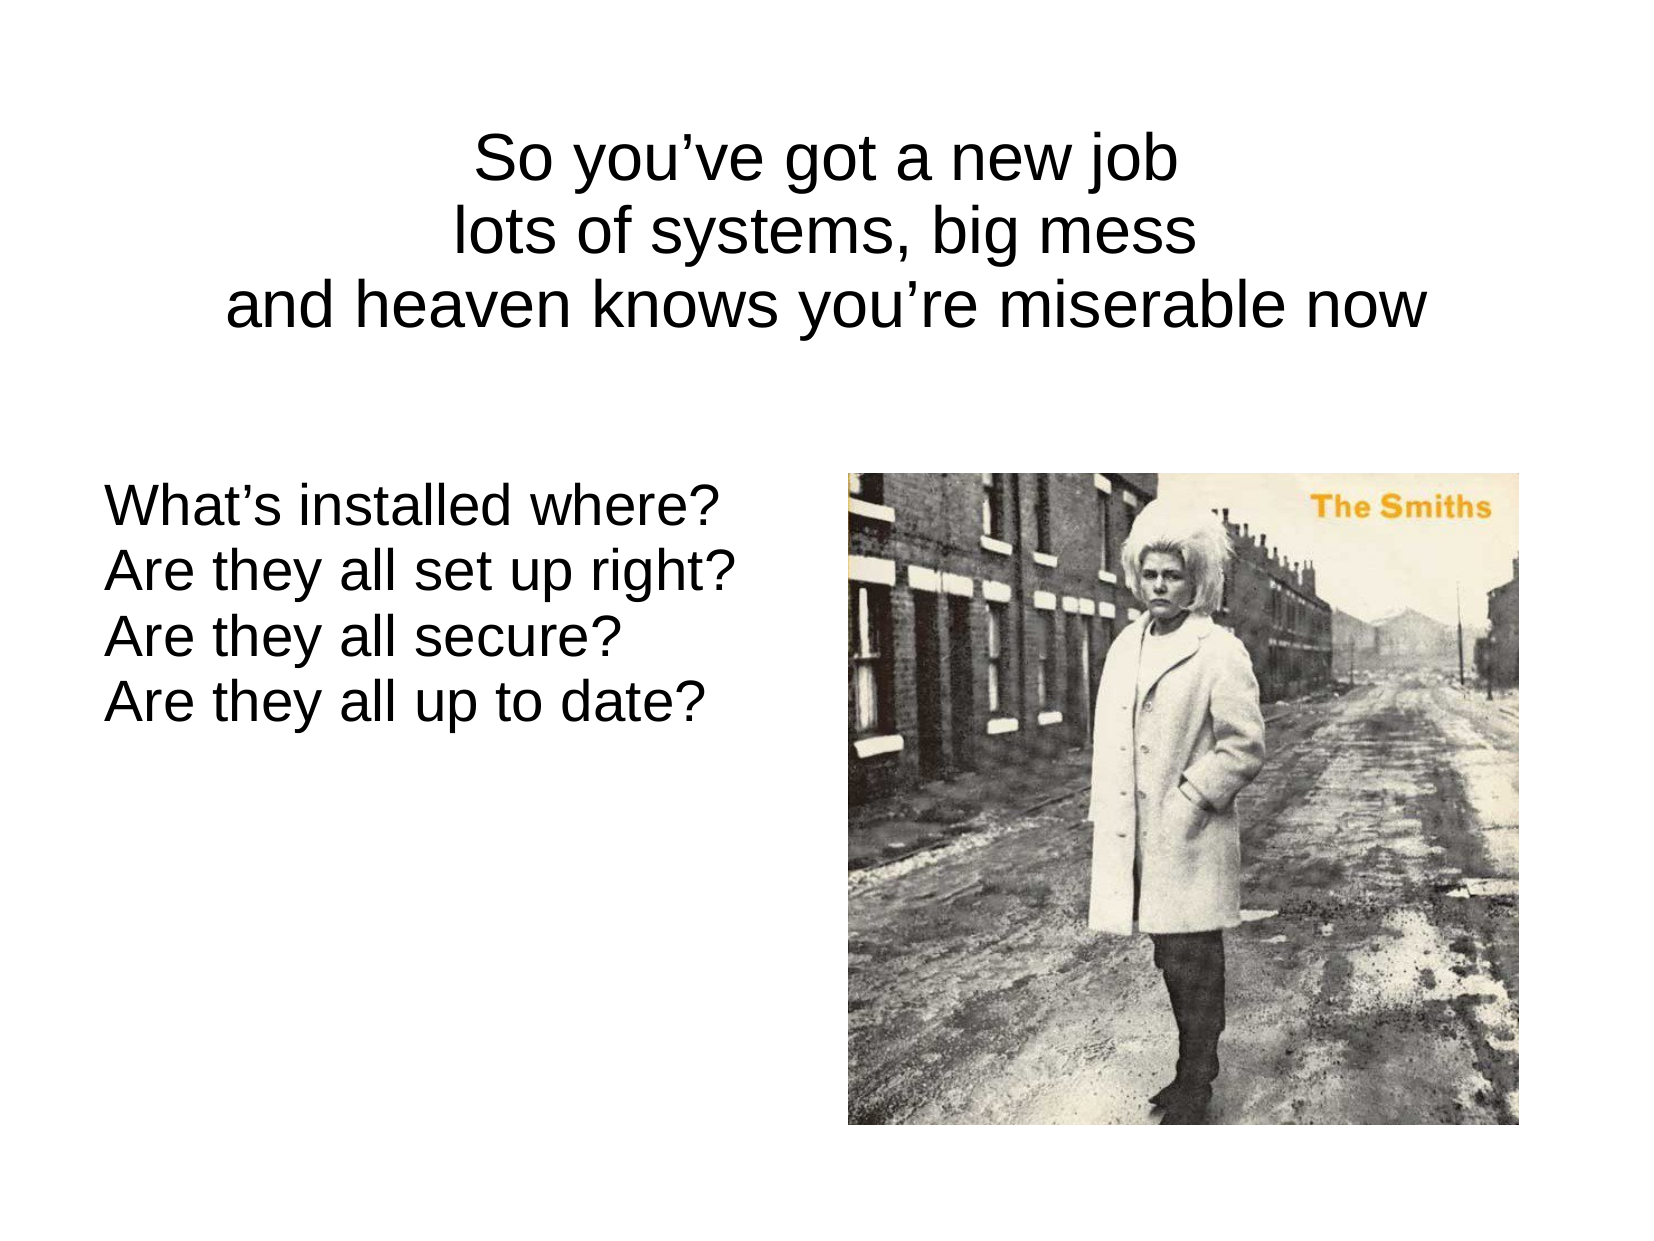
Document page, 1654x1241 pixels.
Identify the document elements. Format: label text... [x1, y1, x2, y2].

list So you’ve got a new job lots of systems, big mess and heaven knows you’re miserable now [82, 120, 1571, 421]
text_box What’s installed where? Are they all set up right? Are they all secure? Are they all up to date? [90, 465, 871, 912]
picture [848, 473, 1519, 1126]
